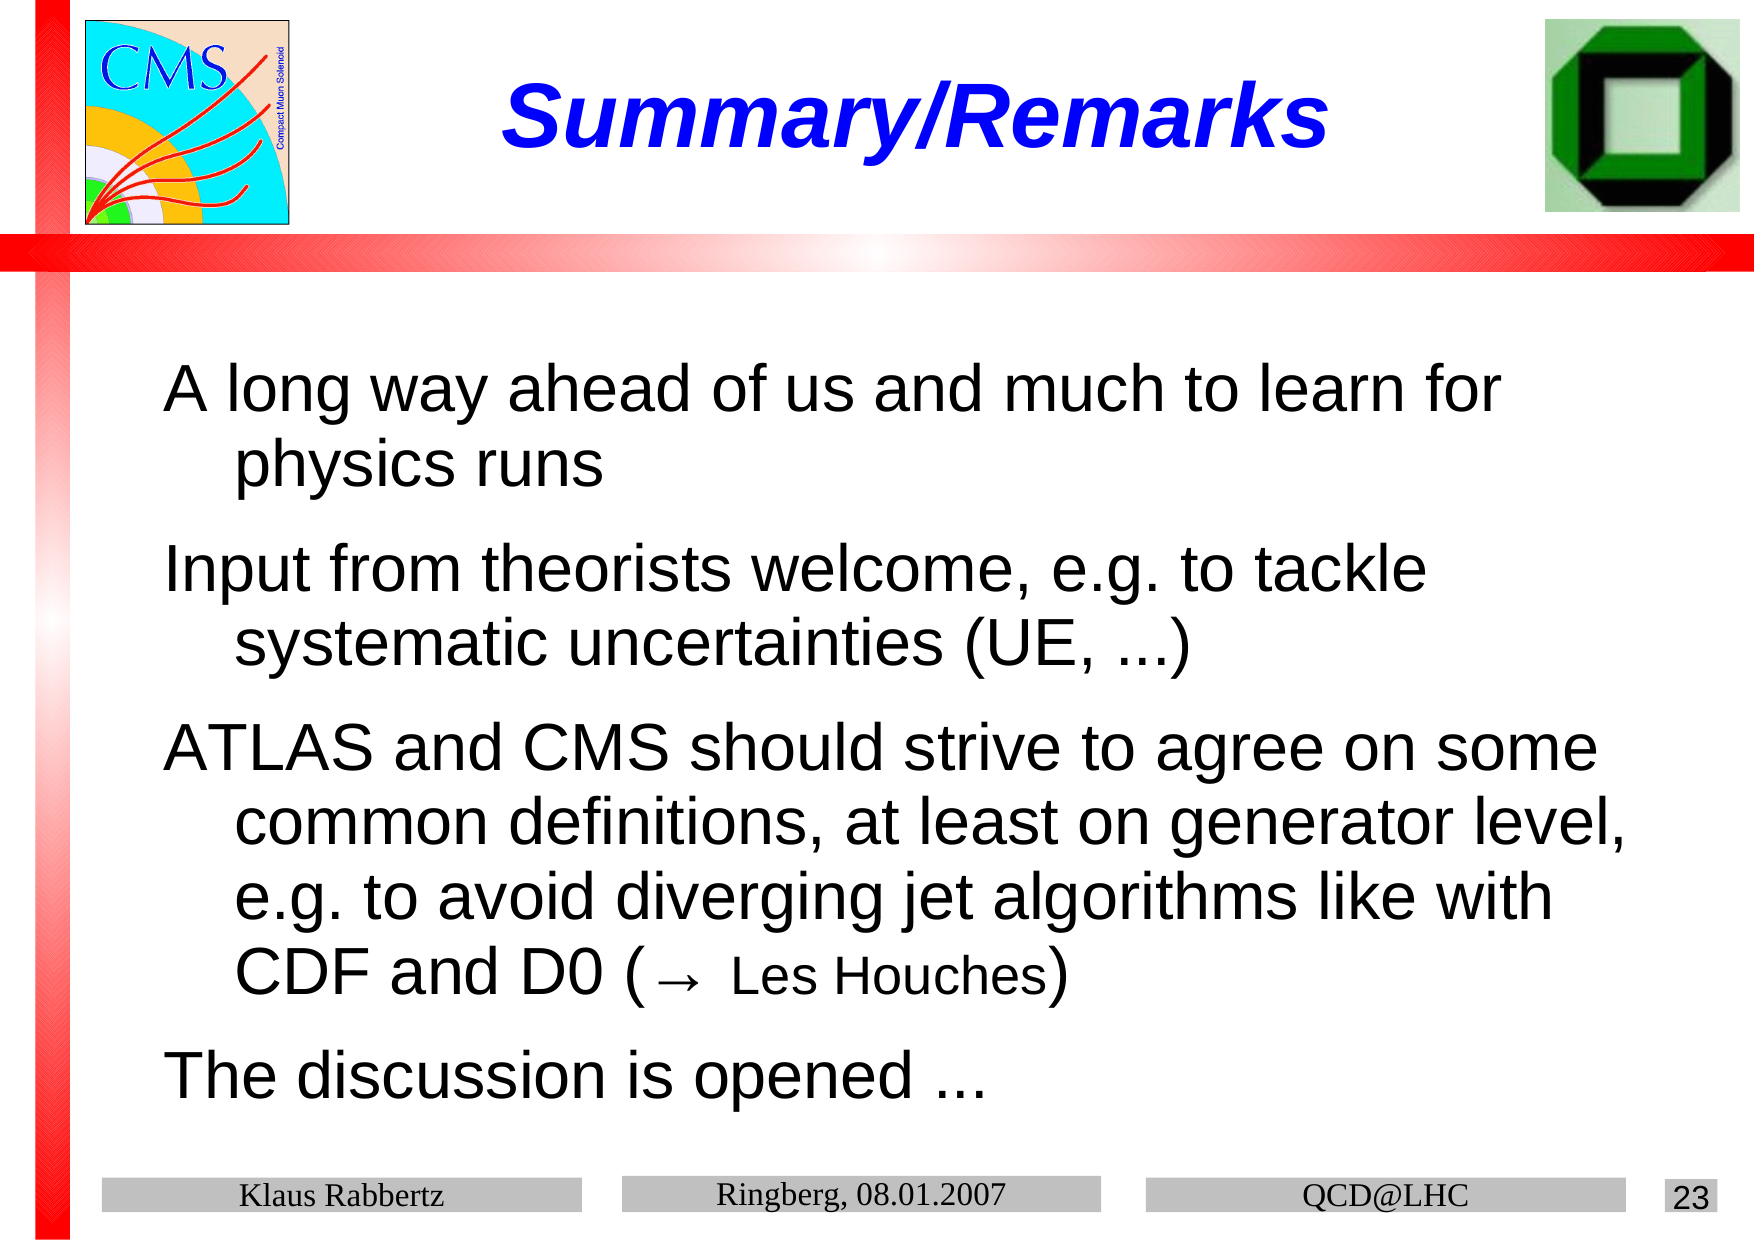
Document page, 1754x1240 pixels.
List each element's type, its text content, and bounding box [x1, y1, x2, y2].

list A long way ahead of us and much to learn for physics runs Input from theorists welcome, e.g. to tackle systematic uncertainties (UE, ...) ATLAS and CMS should strive to agree on some common definitions, at least on generator level, e.g. to avoid diverging jet algorithms like with CDF and D0 (→ Les Houches) The discussion is opened ... [151, 351, 1680, 1113]
title Summary/Remarks [317, 11, 1517, 219]
picture [1545, 19, 1740, 212]
picture [84, 19, 290, 225]
